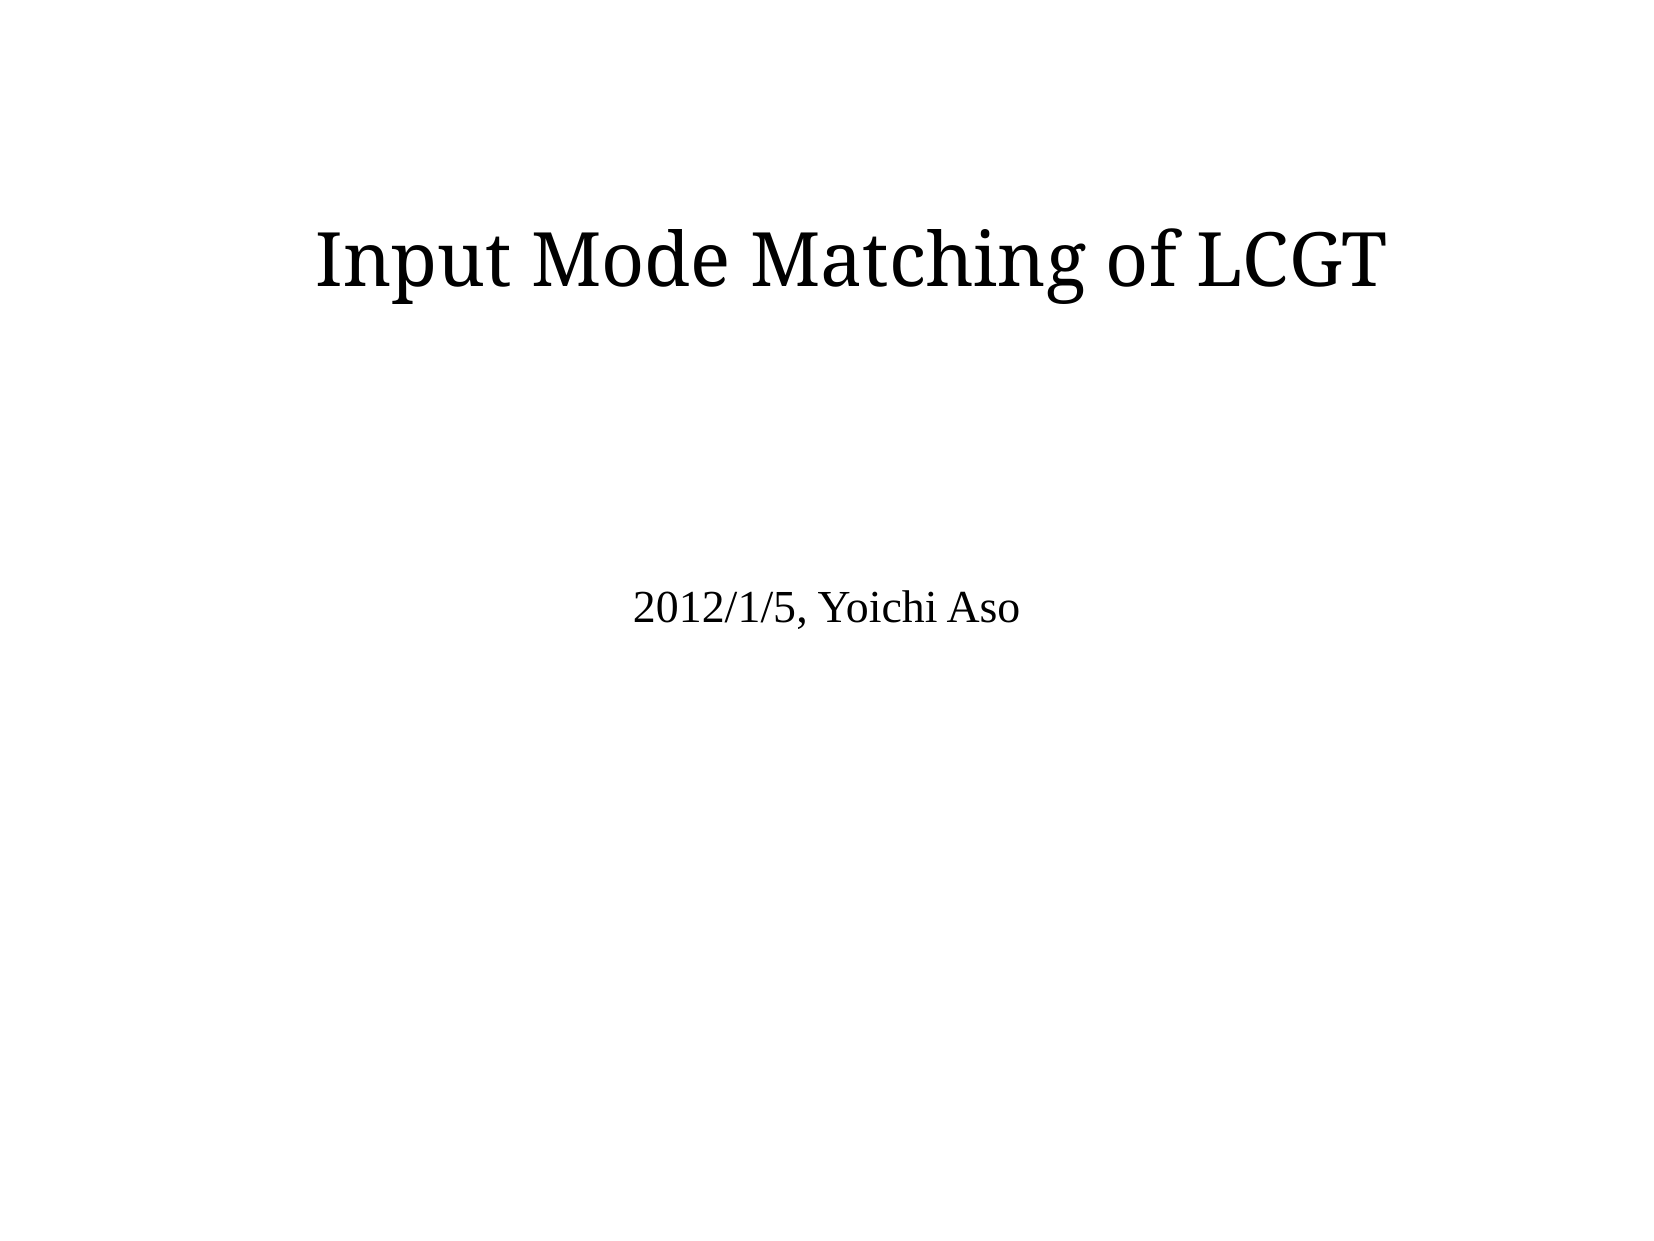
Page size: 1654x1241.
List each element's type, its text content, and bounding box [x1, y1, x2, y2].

text_box Input Mode Matching of LCGT [301, 198, 1353, 299]
text_box 2012/1/5, Yoichi Aso [618, 574, 1036, 645]
